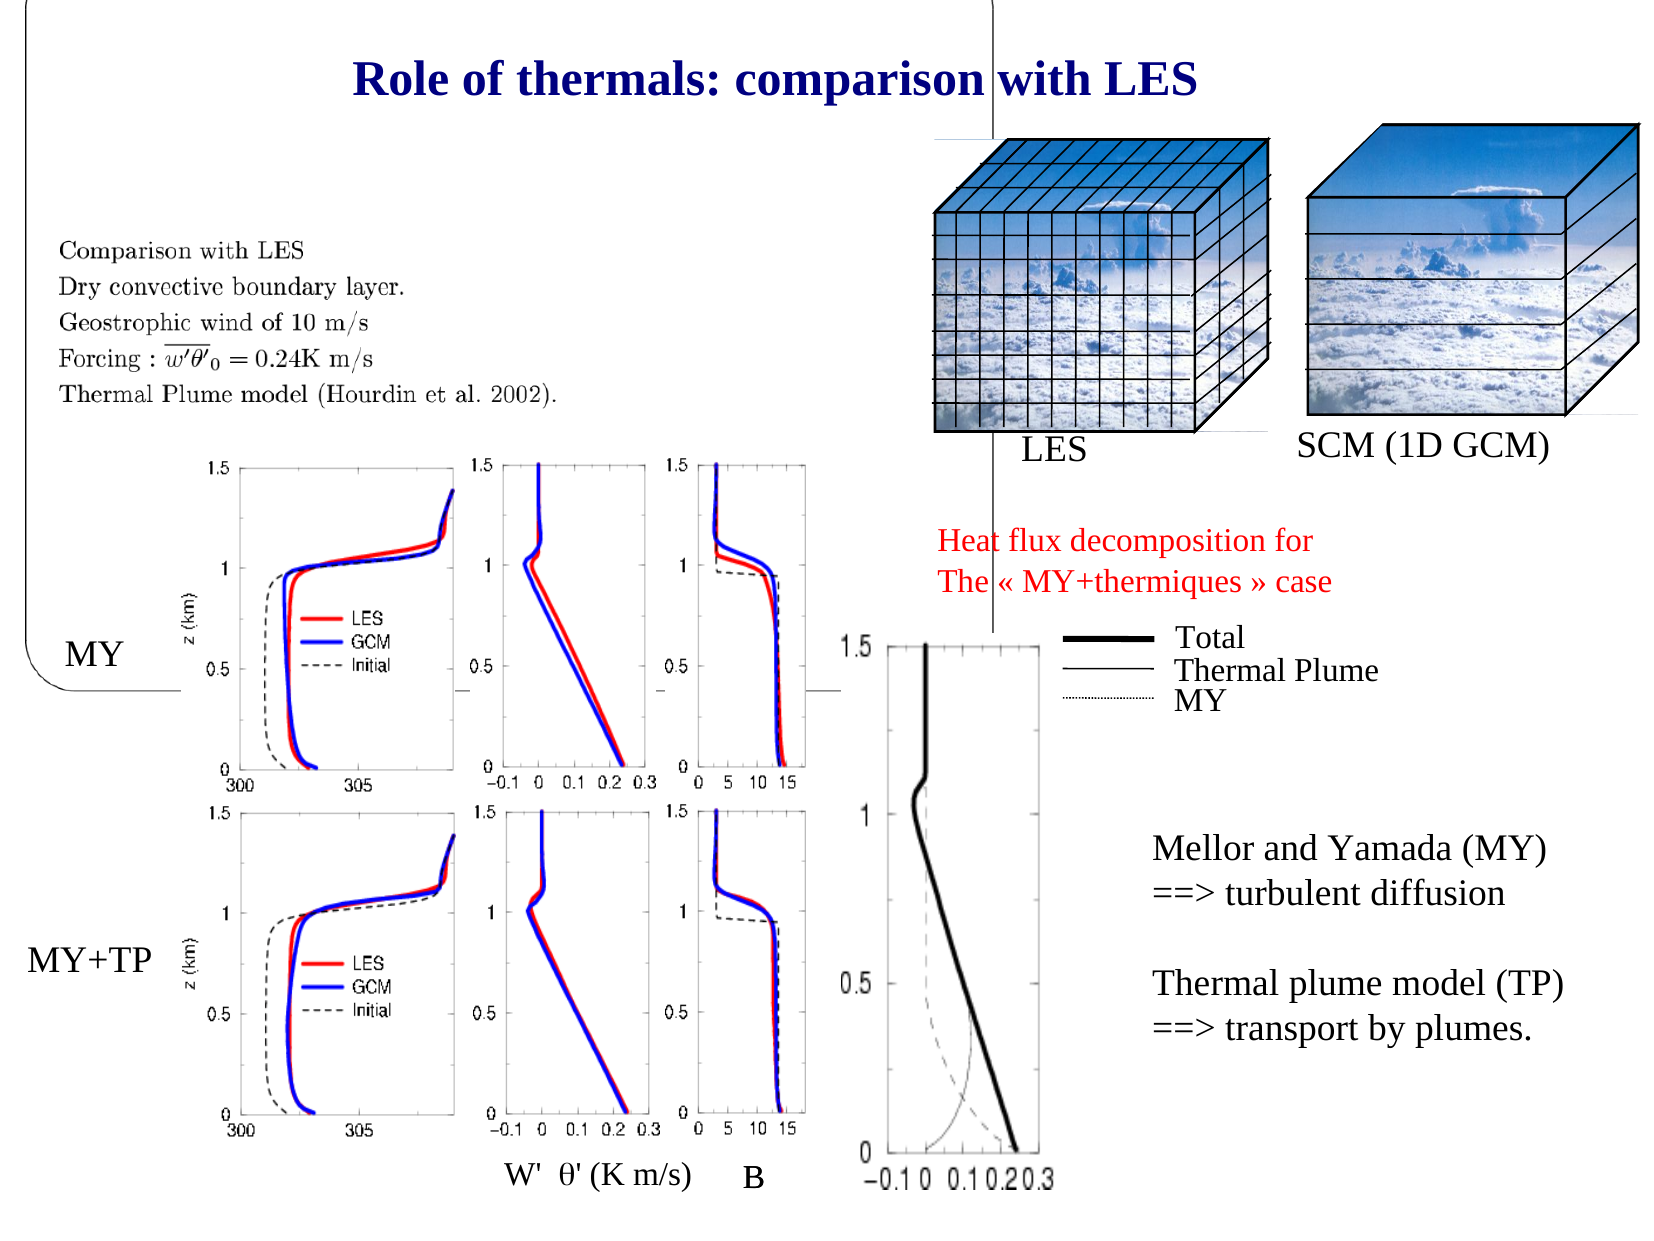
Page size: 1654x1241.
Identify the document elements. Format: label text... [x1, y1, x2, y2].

picture [1221, 368, 1243, 402]
picture [1125, 333, 1146, 354]
picture [1005, 237, 1027, 258]
picture [957, 296, 979, 330]
picture [1149, 237, 1170, 258]
picture [1197, 193, 1218, 232]
picture [1053, 356, 1074, 378]
picture [937, 380, 955, 402]
picture [1077, 380, 1098, 402]
picture [965, 165, 1000, 186]
picture [1197, 387, 1219, 426]
picture [1055, 189, 1096, 211]
picture [1197, 220, 1218, 256]
picture [1128, 165, 1167, 186]
picture [1029, 404, 1050, 416]
picture [473, 804, 660, 1137]
picture [1125, 357, 1146, 378]
picture [1199, 141, 1239, 162]
picture [1221, 344, 1242, 380]
picture [182, 805, 456, 1138]
picture [983, 189, 1024, 211]
picture [1079, 189, 1119, 211]
picture [1101, 357, 1122, 378]
picture [1173, 214, 1193, 258]
picture [1221, 296, 1242, 332]
text_box W' q' (K m/s) [489, 1143, 724, 1197]
picture [940, 189, 976, 211]
picture [1149, 261, 1170, 294]
picture [1077, 261, 1099, 294]
picture [957, 237, 979, 258]
picture [1032, 141, 1071, 162]
picture [1101, 380, 1122, 402]
picture [1310, 369, 1564, 412]
picture [1151, 189, 1191, 211]
picture [1197, 315, 1218, 351]
picture [1032, 165, 1071, 186]
picture [1077, 333, 1098, 354]
picture [937, 356, 955, 378]
picture [1077, 237, 1099, 258]
picture [1029, 356, 1051, 378]
picture [1005, 296, 1027, 330]
picture [1125, 237, 1146, 258]
picture [981, 261, 1003, 294]
picture [1310, 279, 1564, 323]
picture [1221, 200, 1242, 237]
picture [1053, 333, 1075, 354]
picture [1197, 339, 1218, 376]
picture [981, 296, 1003, 330]
picture [1053, 214, 1075, 234]
picture [1221, 224, 1242, 270]
picture [1221, 169, 1242, 213]
picture [1173, 296, 1193, 354]
picture [1077, 404, 1098, 416]
picture [1101, 404, 1122, 416]
picture [1567, 130, 1636, 227]
picture [1125, 214, 1147, 234]
picture [1245, 277, 1266, 313]
picture [981, 380, 1003, 402]
picture [1149, 357, 1170, 378]
picture [1245, 181, 1266, 217]
picture [1173, 261, 1193, 295]
picture [1173, 357, 1193, 402]
text_box [1572, 327, 1653, 415]
picture [957, 380, 979, 402]
picture [1056, 165, 1095, 186]
picture [957, 332, 979, 354]
picture [1125, 261, 1146, 294]
picture [1008, 141, 1047, 162]
text_box MY [1182, 693, 1193, 705]
picture [1245, 325, 1266, 361]
picture [937, 261, 955, 294]
picture [1221, 320, 1242, 356]
picture [1103, 189, 1143, 211]
picture [1053, 296, 1075, 330]
picture [1149, 333, 1170, 354]
text_box MY [49, 621, 151, 682]
picture [1197, 277, 1218, 328]
picture [1310, 234, 1564, 278]
picture [937, 296, 955, 330]
picture [1053, 237, 1075, 258]
text_box [1305, 105, 1401, 198]
picture [1077, 296, 1099, 330]
picture [981, 237, 1003, 258]
picture [1127, 189, 1167, 211]
text_box Role of thermals: comparison with LES [337, 37, 1194, 113]
picture [1080, 141, 1119, 162]
picture [1310, 199, 1564, 233]
picture [937, 332, 955, 354]
picture [1104, 141, 1143, 162]
picture [957, 214, 979, 234]
picture [1245, 300, 1266, 337]
picture [957, 356, 979, 378]
picture [1310, 324, 1564, 368]
picture [1101, 214, 1123, 234]
text_box LES [1006, 416, 1126, 489]
picture [981, 356, 1003, 378]
picture [1101, 296, 1122, 330]
picture [1223, 141, 1263, 162]
picture [1125, 404, 1193, 430]
picture [1031, 189, 1072, 211]
picture [937, 237, 955, 258]
picture [1053, 380, 1074, 402]
picture [959, 189, 1000, 211]
picture [1056, 141, 1095, 162]
picture [1029, 332, 1051, 354]
picture [1080, 165, 1119, 186]
picture [1245, 145, 1266, 193]
picture [665, 803, 806, 1136]
picture [1567, 311, 1636, 410]
text_box Heat flux decomposition for The « MY+thermiques » case [922, 510, 1348, 601]
picture [1149, 296, 1170, 330]
picture [937, 214, 955, 234]
picture [1104, 165, 1143, 186]
picture [1245, 238, 1266, 289]
picture [1152, 165, 1191, 186]
picture [981, 332, 1003, 354]
picture [1313, 127, 1633, 195]
picture [1077, 214, 1099, 234]
picture [1029, 380, 1050, 402]
picture [937, 404, 1026, 430]
picture [957, 261, 979, 294]
picture [1029, 261, 1051, 294]
picture [1151, 141, 1191, 162]
picture [1149, 214, 1170, 234]
picture [1029, 237, 1051, 258]
picture [1245, 205, 1266, 251]
picture [1567, 266, 1636, 362]
text_box Mellor and Yamada (MY) ==> turbulent diffusion Thermal plume model (TP) ==> transport by plumes. [1137, 815, 1580, 1056]
text_box Thermal Plume [1158, 640, 1395, 693]
picture [1008, 165, 1047, 186]
text_box MY+TP [12, 927, 168, 988]
text_box MY [1158, 669, 1409, 723]
picture [1197, 244, 1218, 289]
picture [1176, 165, 1215, 186]
picture [1245, 349, 1266, 378]
picture [1029, 214, 1051, 234]
picture [1101, 333, 1122, 354]
picture [1175, 141, 1215, 162]
picture [1127, 141, 1167, 162]
picture [0, 0, 1166, 1190]
picture [1197, 363, 1218, 400]
picture [1199, 165, 1239, 186]
picture [1101, 237, 1123, 258]
picture [1005, 356, 1027, 378]
text_box [1198, 343, 1283, 432]
picture [1567, 176, 1636, 272]
picture [1005, 261, 1027, 294]
text_box Total [1160, 606, 1411, 660]
picture [984, 165, 1024, 186]
picture [1149, 381, 1170, 402]
text_box MY [1212, 693, 1220, 700]
picture [1125, 381, 1146, 402]
picture [1053, 404, 1074, 416]
picture [1101, 261, 1122, 294]
picture [1007, 189, 1048, 211]
picture [1005, 332, 1027, 354]
picture [1029, 296, 1051, 330]
picture [1567, 221, 1636, 317]
picture [1005, 214, 1027, 234]
picture [989, 141, 1023, 162]
text_box SCM (1D GCM) [1281, 412, 1651, 485]
picture [1221, 258, 1242, 308]
picture [1053, 261, 1075, 294]
picture [1005, 380, 1027, 402]
text_box [49, 552, 155, 910]
picture [1077, 356, 1098, 378]
picture [1175, 189, 1215, 211]
picture [981, 214, 1003, 234]
text_box [932, 139, 1006, 213]
text_box B [728, 1147, 781, 1201]
picture [1125, 296, 1146, 330]
